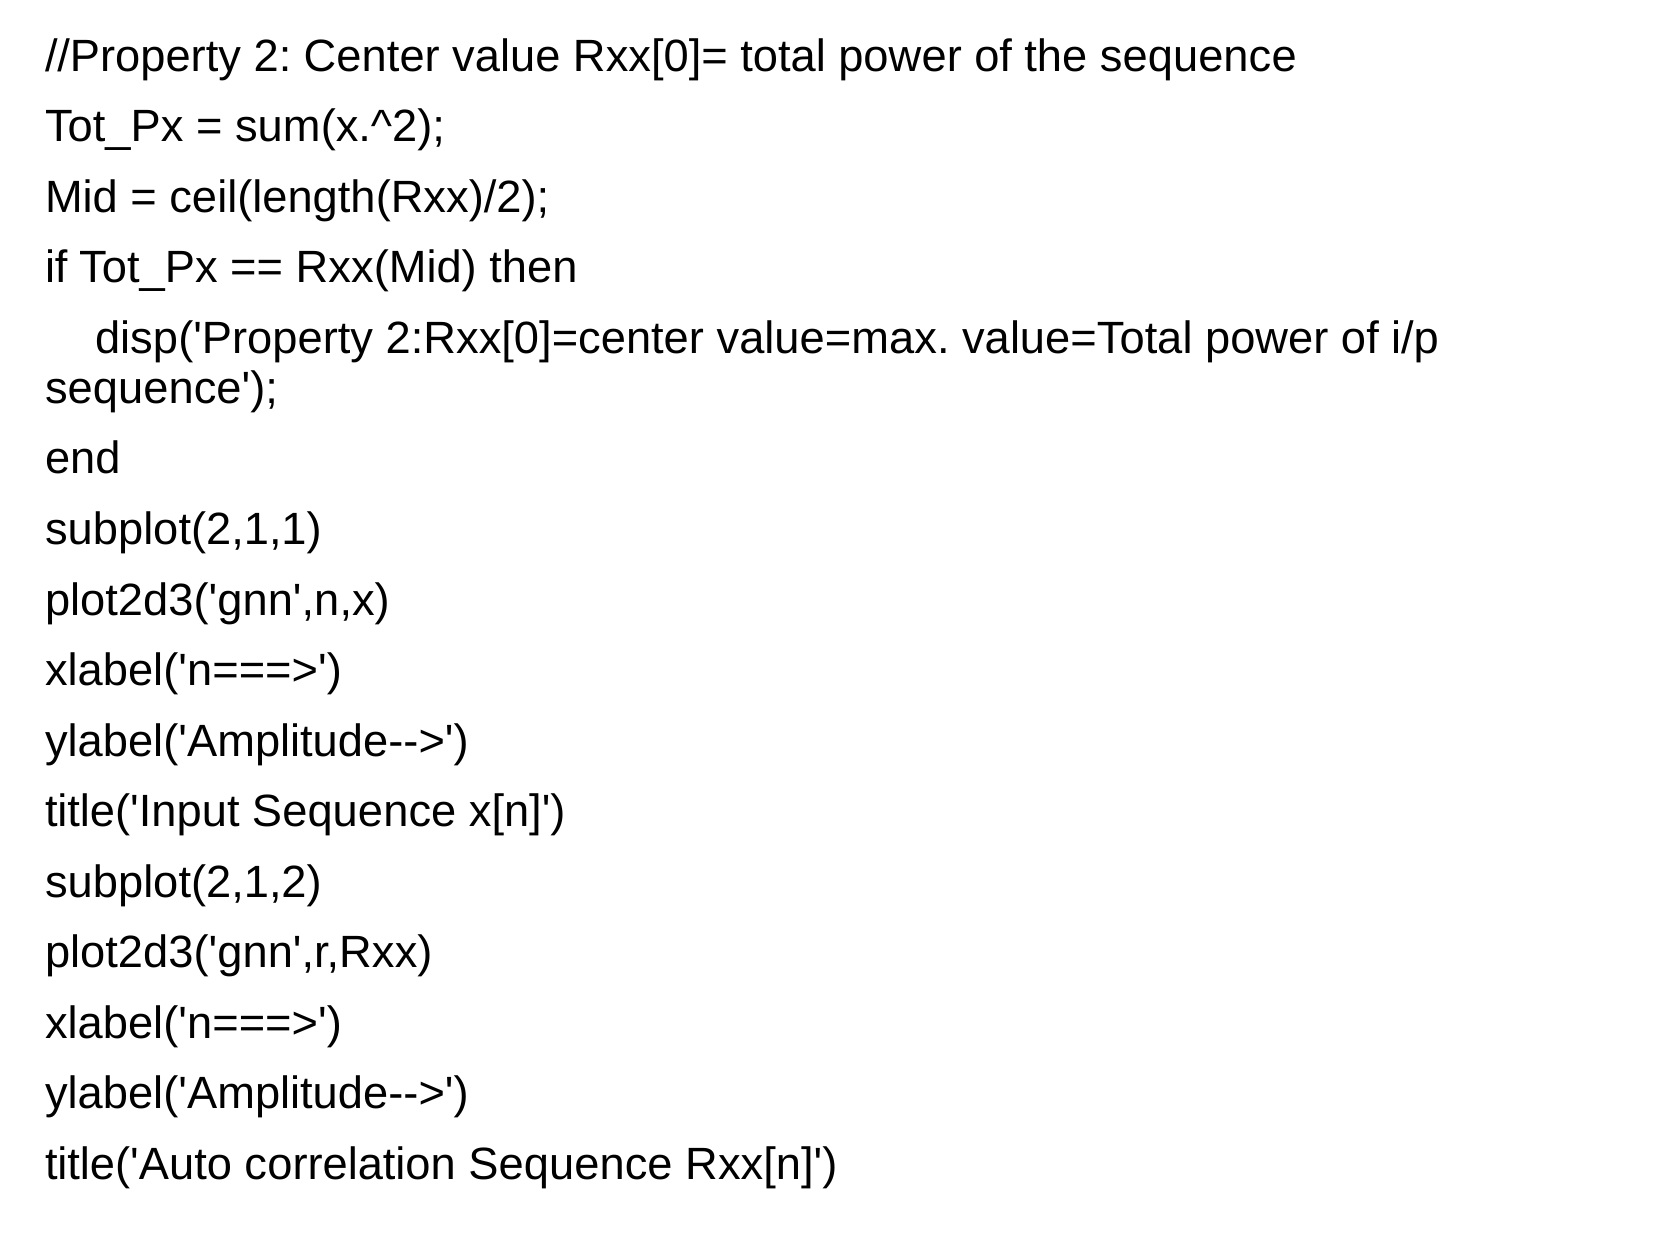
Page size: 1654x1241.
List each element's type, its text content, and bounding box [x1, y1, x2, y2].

list //Property 2: Center value Rxx[0]= total power of the sequence Tot_Px = sum(x.^2); Mid = ceil(length(Rxx)/2); if Tot_Px == Rxx(Mid) then disp('Property 2:Rxx[0]=center value=max. value=Total power of i/p sequence'); end subplot(2,1,1) plot2d3('gnn',n,x) xlabel('n===>') ylabel('Amplitude-->') title('Input Sequence x[n]') subplot(2,1,2) plot2d3('gnn',r,Rxx) xlabel('n===>') ylabel('Amplitude-->') title('Auto correlation Sequence Rxx[n]') [45, 30, 1606, 1193]
